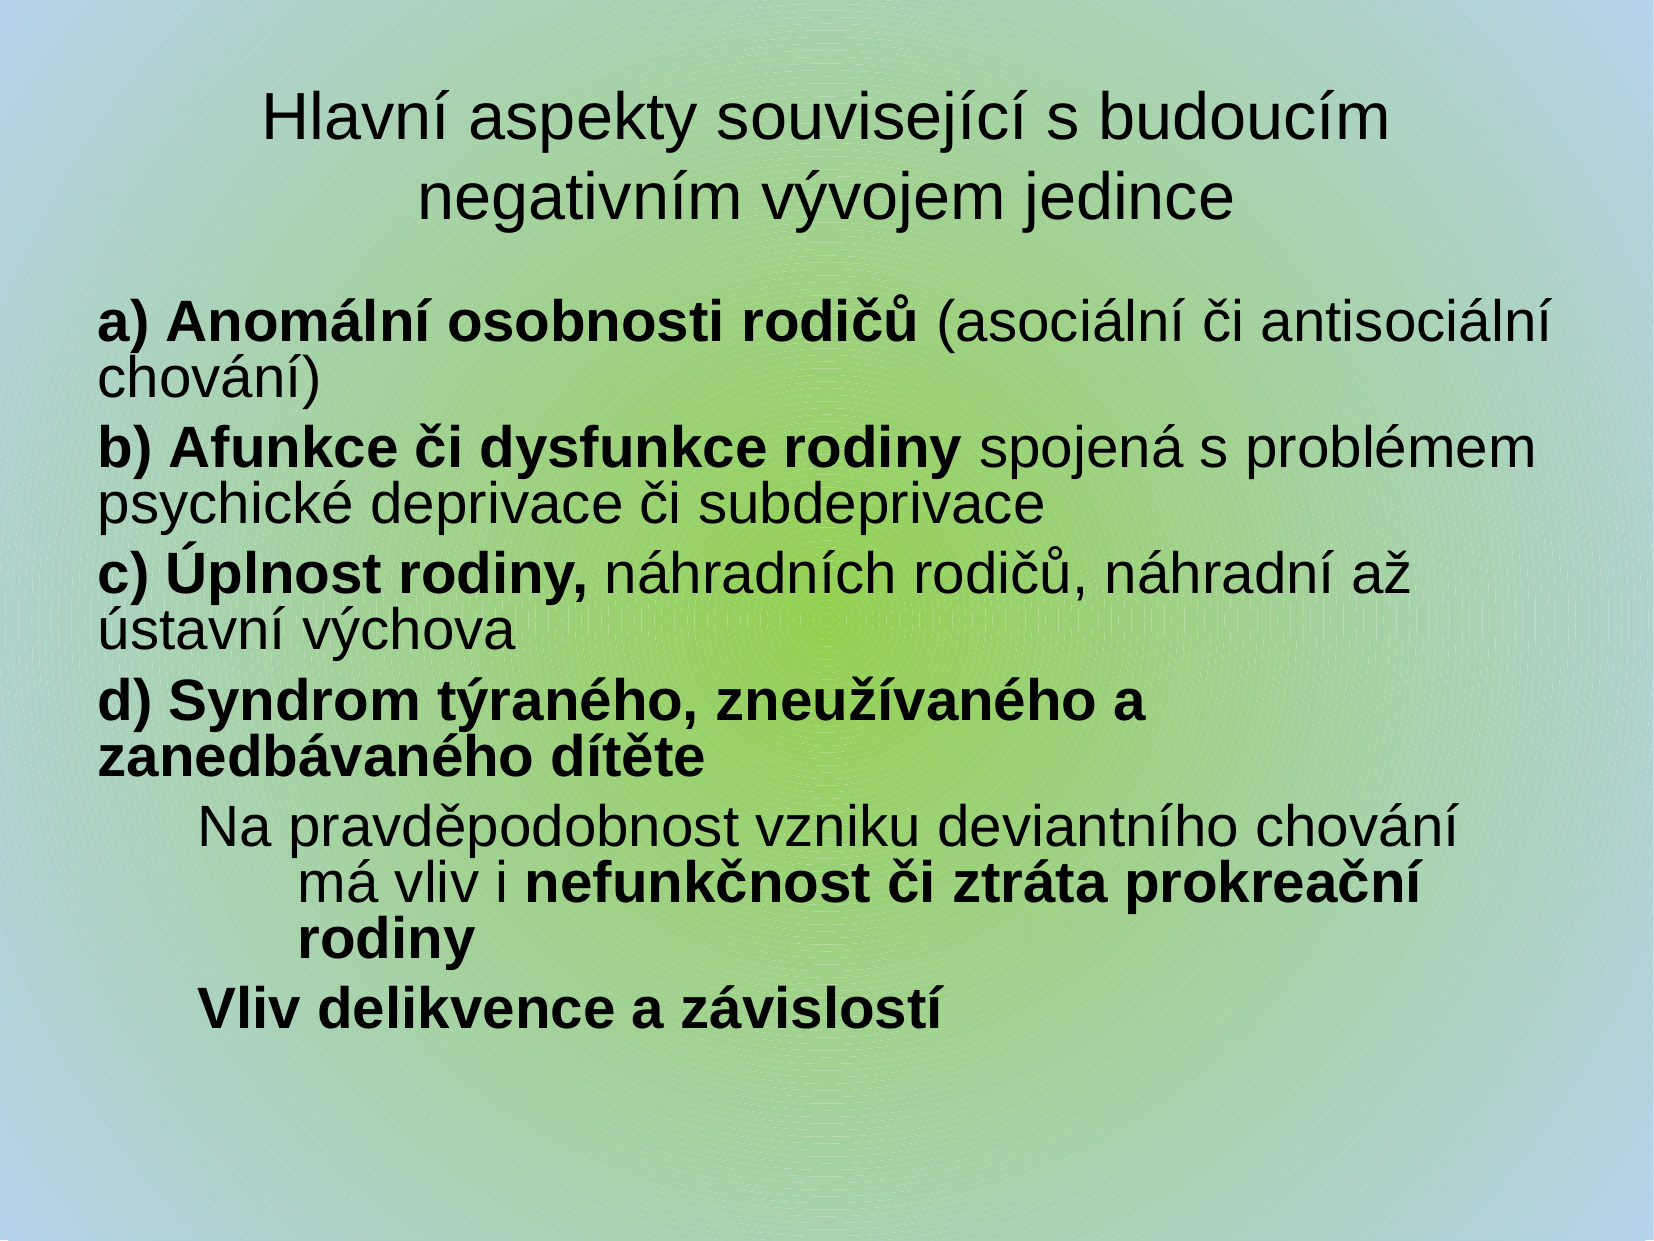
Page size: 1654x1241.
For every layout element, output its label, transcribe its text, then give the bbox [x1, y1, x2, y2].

list Anomální osobnosti rodičů (asociální či antisociální chování) Afunkce či dysfunkce rodiny spojená s problémem psychické deprivace či subdeprivace Úplnost rodiny, náhradních rodičů, náhradní až ústavní výchova Syndrom týraného, zneužívaného a zanedbávaného dítěte Na pravděpodobnost vzniku deviantního chování má vliv i nefunkčnost či ztráta prokreační rodiny Vliv delikvence a závislostí [82, 289, 1571, 1194]
title Hlavní aspekty související s budoucím negativním vývojem jedince [82, 49, 1571, 257]
